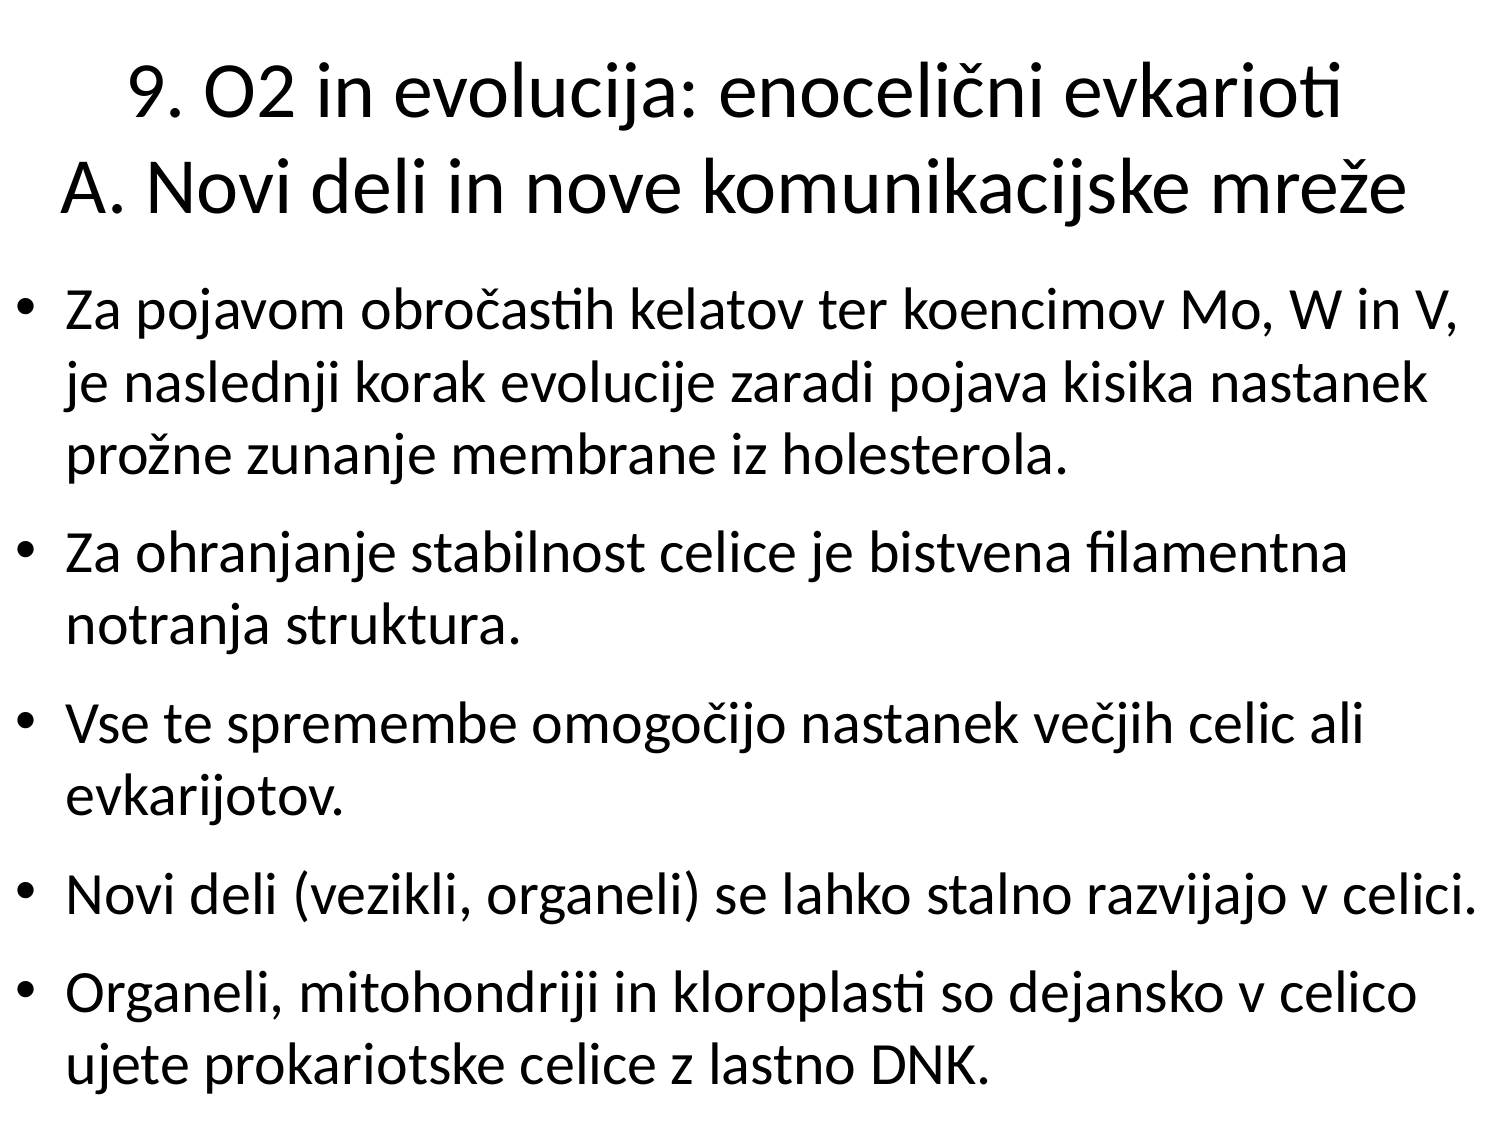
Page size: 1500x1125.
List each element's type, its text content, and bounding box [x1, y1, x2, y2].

list Za pojavom obročastih kelatov ter koencimov Mo, W in V, je naslednji korak evolucije zaradi pojava kisika nastanek prožne zunanje membrane iz holesterola. Za ohranjanje stabilnost celice je bistvena filamentna notranja struktura. Vse te spremembe omogočijo nastanek večjih celic ali evkarijotov. Novi deli (vezikli, organeli) se lahko stalno razvijajo v celici. Organeli, mitohondriji in kloroplasti so dejansko v celico ujete prokariotske celice z lastno DNK. [0, 262, 1500, 1125]
title 9. O2 in evolucija: enocelični evkarioti A. Novi deli in nove komunikacijske mreže [0, 0, 1471, 262]
